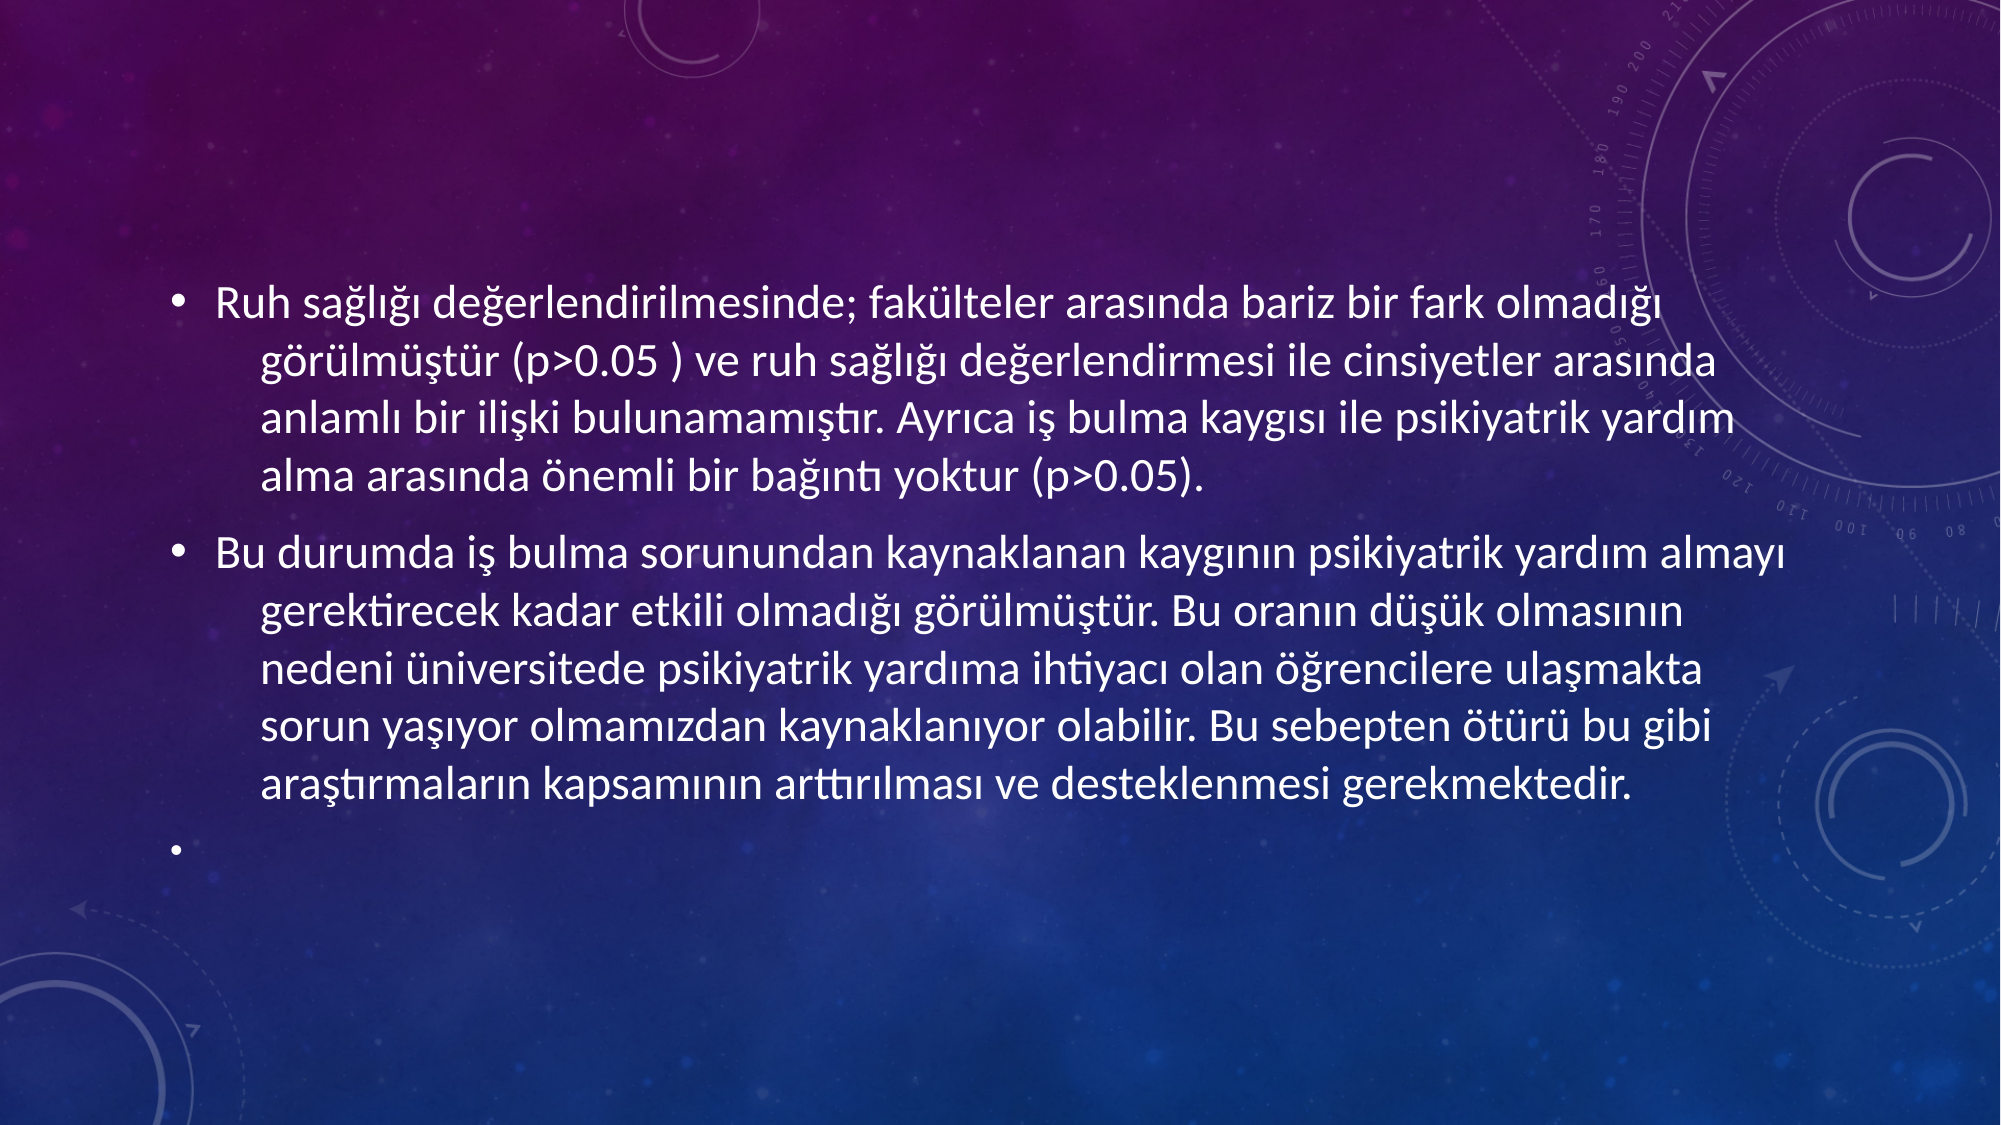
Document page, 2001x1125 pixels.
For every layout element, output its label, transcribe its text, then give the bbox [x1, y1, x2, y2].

list Ruh sağlığı değerlendirilmesinde; fakülteler arasında bariz bir fark olmadığı görülmüştür (p>0.05 ) ve ruh sağlığı değerlendirmesi ile cinsiyetler arasında anlamlı bir ilişki bulunamamıştır. Ayrıca iş bulma kaygısı ile psikiyatrik yardım alma arasında önemli bir bağıntı yoktur (p>0.05). Bu durumda iş bulma sorunundan kaynaklanan kaygının psikiyatrik yardım almayı gerektirecek kadar etkili olmadığı görülmüştür. Bu oranın düşük olmasının nedeni üniversitede psikiyatrik yardıma ihtiyacı olan öğrencilere ulaşmakta sorun yaşıyor olmamızdan kaynaklanıyor olabilir. Bu sebepten ötürü bu gibi araştırmaların kapsamının arttırılması ve desteklenmesi gerekmektedir. [155, 263, 1818, 862]
